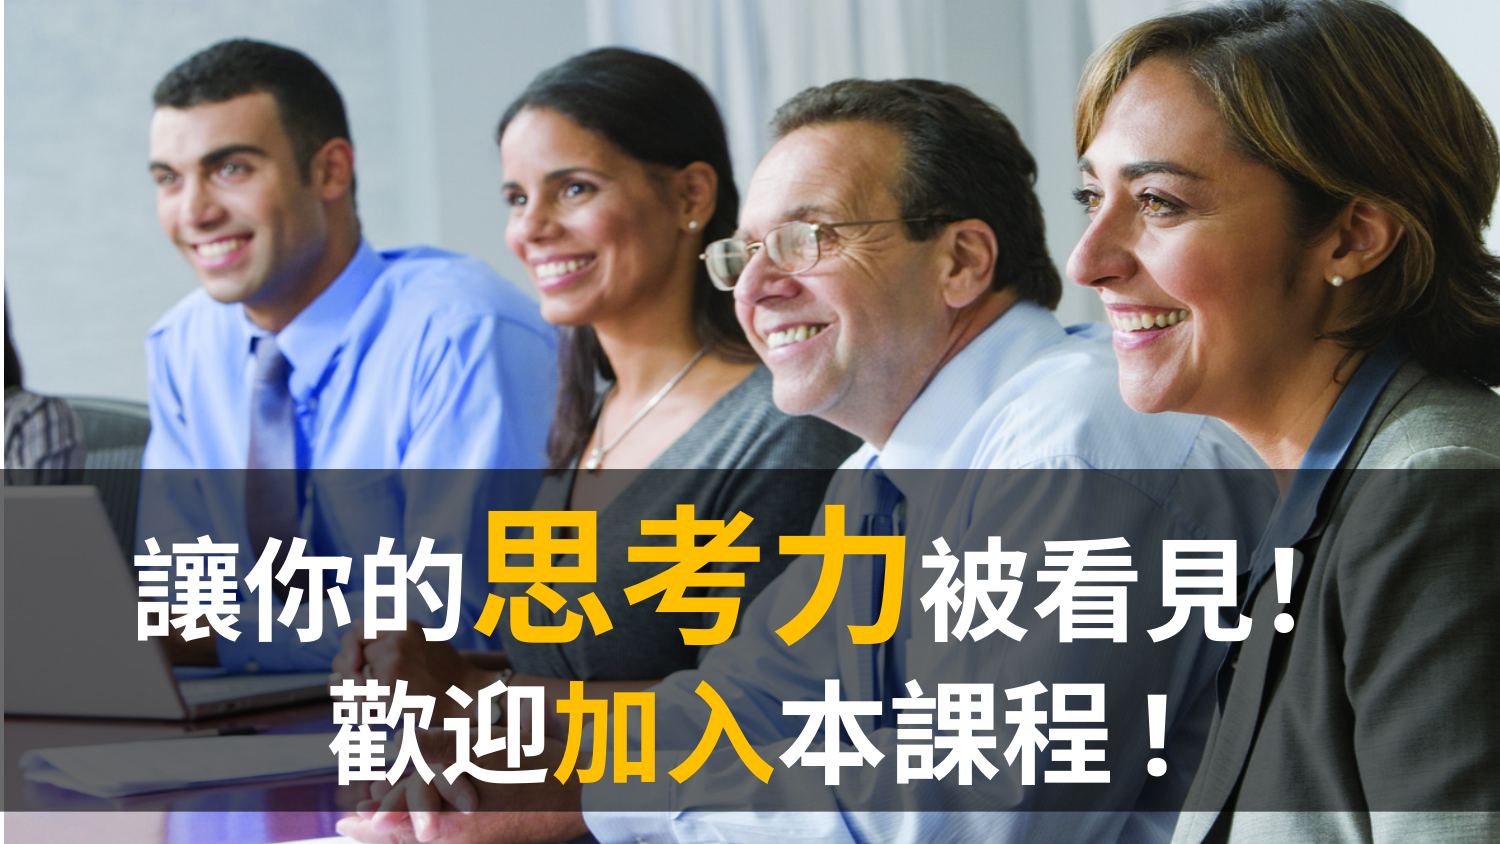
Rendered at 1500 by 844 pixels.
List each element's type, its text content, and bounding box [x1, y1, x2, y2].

picture [0, 0, 1500, 469]
picture [0, 812, 1500, 844]
text_box 讓你的思考力被看見！ 歡迎加入本課程! [0, 469, 1500, 812]
